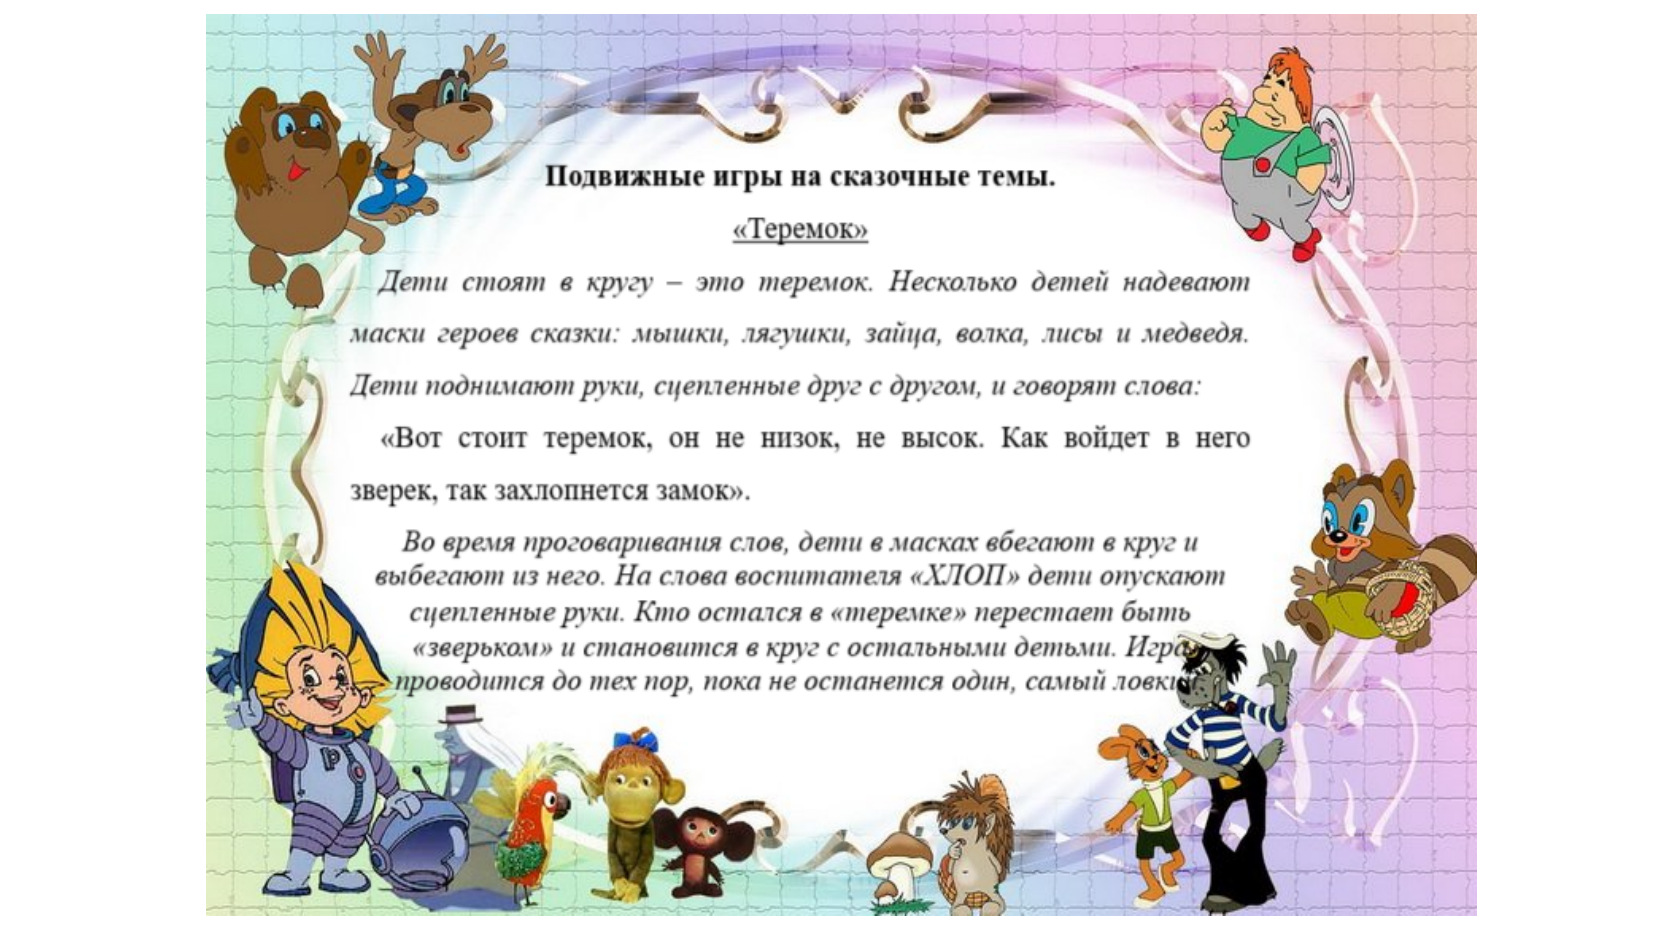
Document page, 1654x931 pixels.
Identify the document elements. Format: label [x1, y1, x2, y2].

picture [206, 14, 1477, 916]
